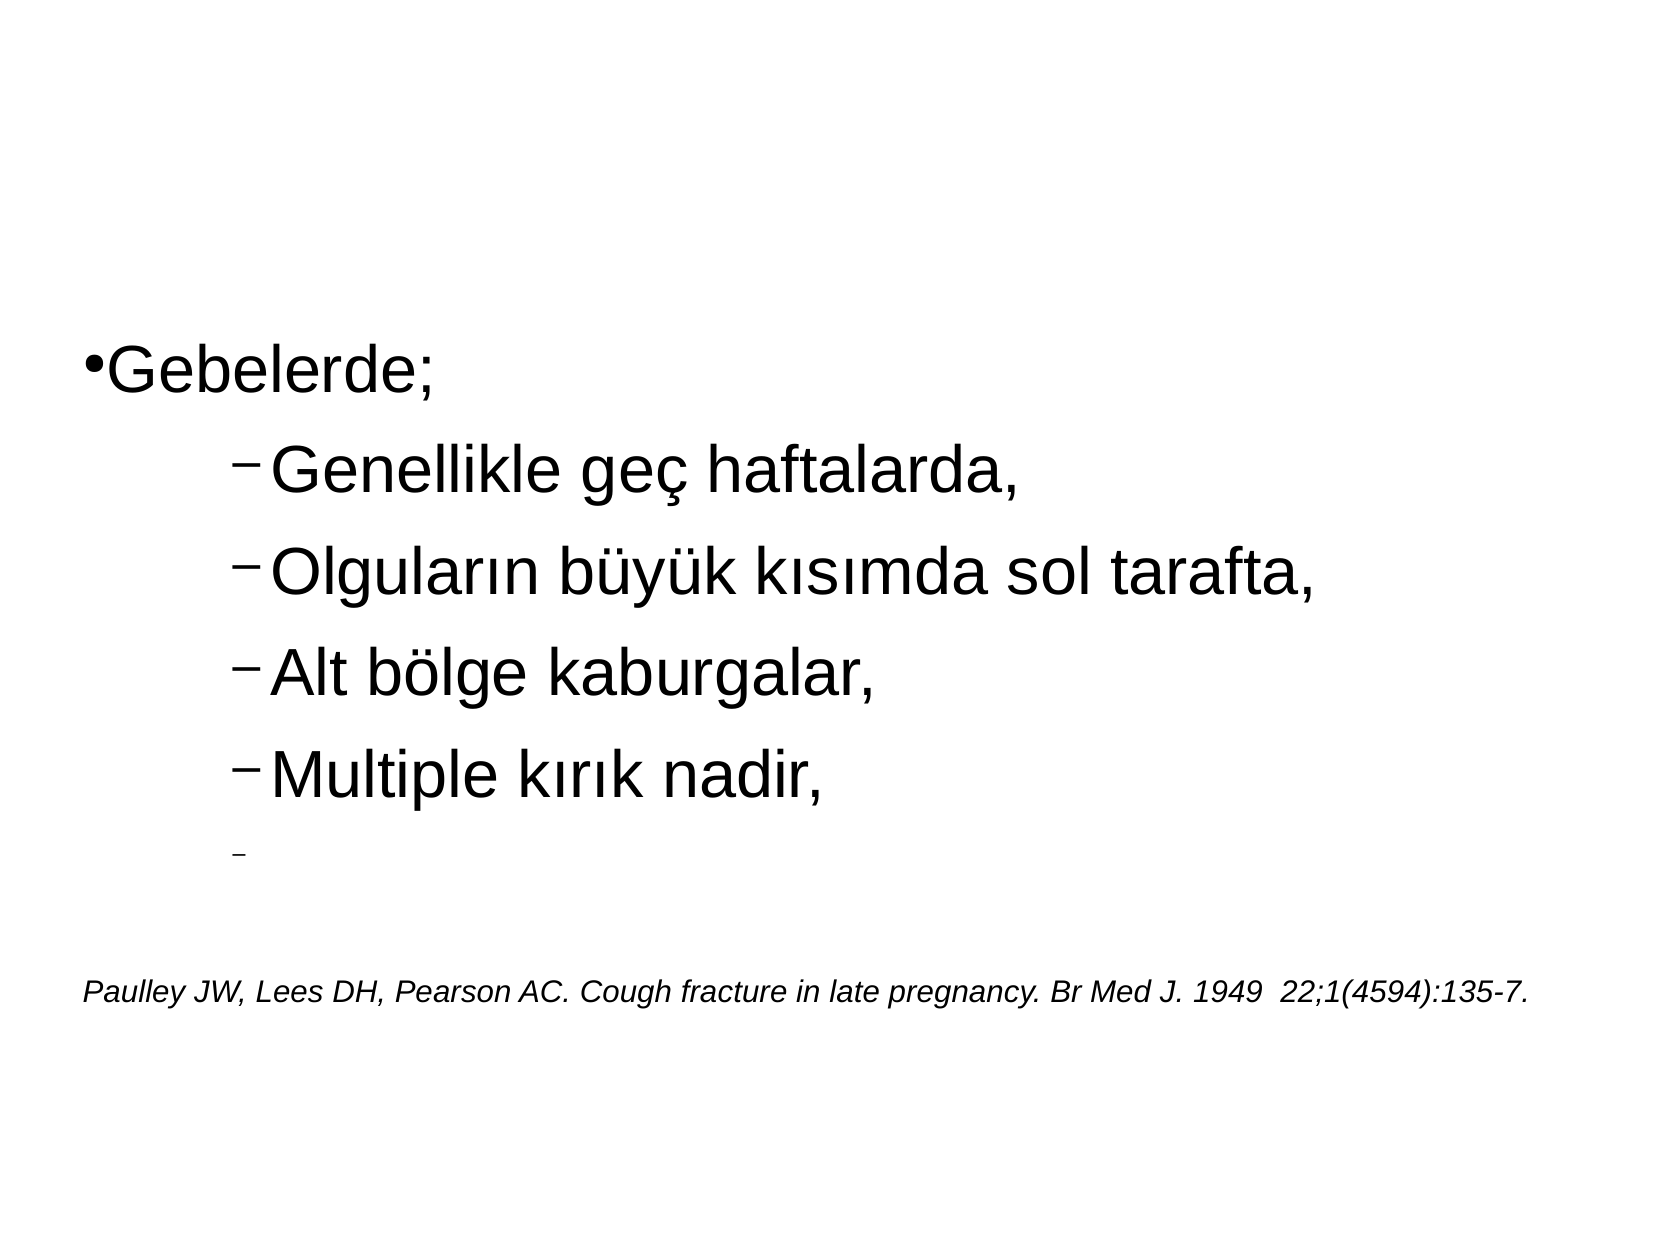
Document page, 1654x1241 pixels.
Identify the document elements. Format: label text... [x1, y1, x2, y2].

list Gebelerde; Genellikle geç haftalarda, Olguların büyük kısımda sol tarafta, Alt bölge kaburgalar, Multiple kırık nadir, Paulley JW, Lees DH, Pearson AC. Cough fracture in late pregnancy. Br Med J. 1949 22;1(4594):135-7. [82, 325, 1571, 1145]
